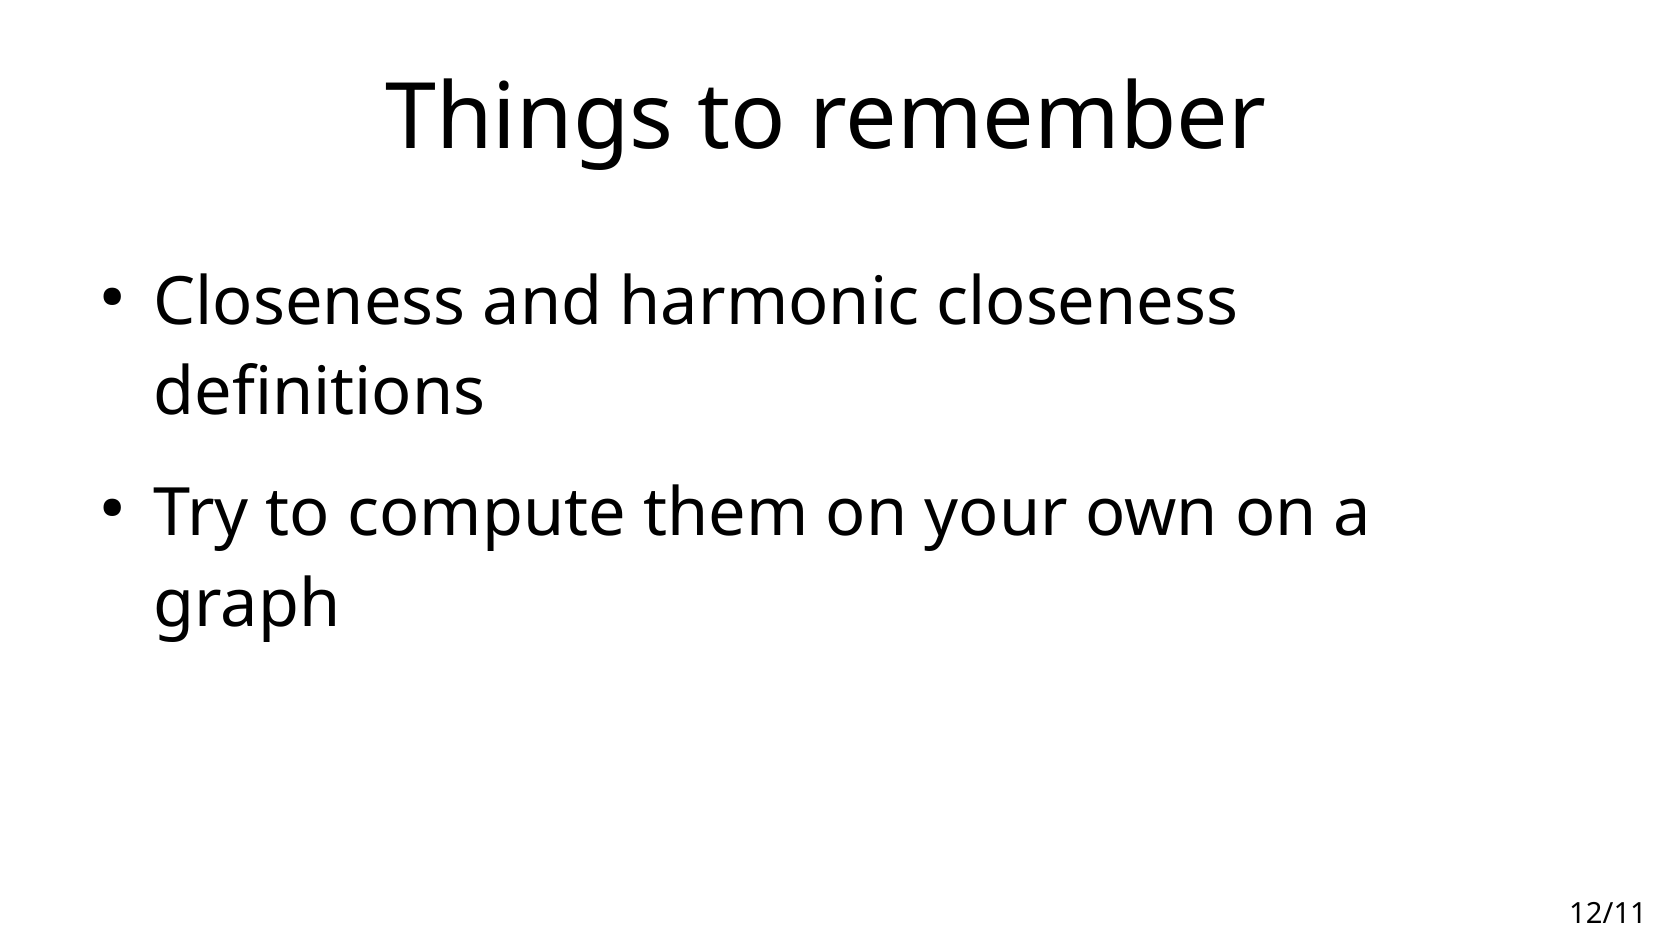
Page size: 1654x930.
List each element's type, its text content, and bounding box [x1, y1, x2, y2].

list Closeness and harmonic closeness definitions Try to compute them on your own on a graph [82, 252, 1571, 793]
title Things to remember [82, 1, 1571, 225]
